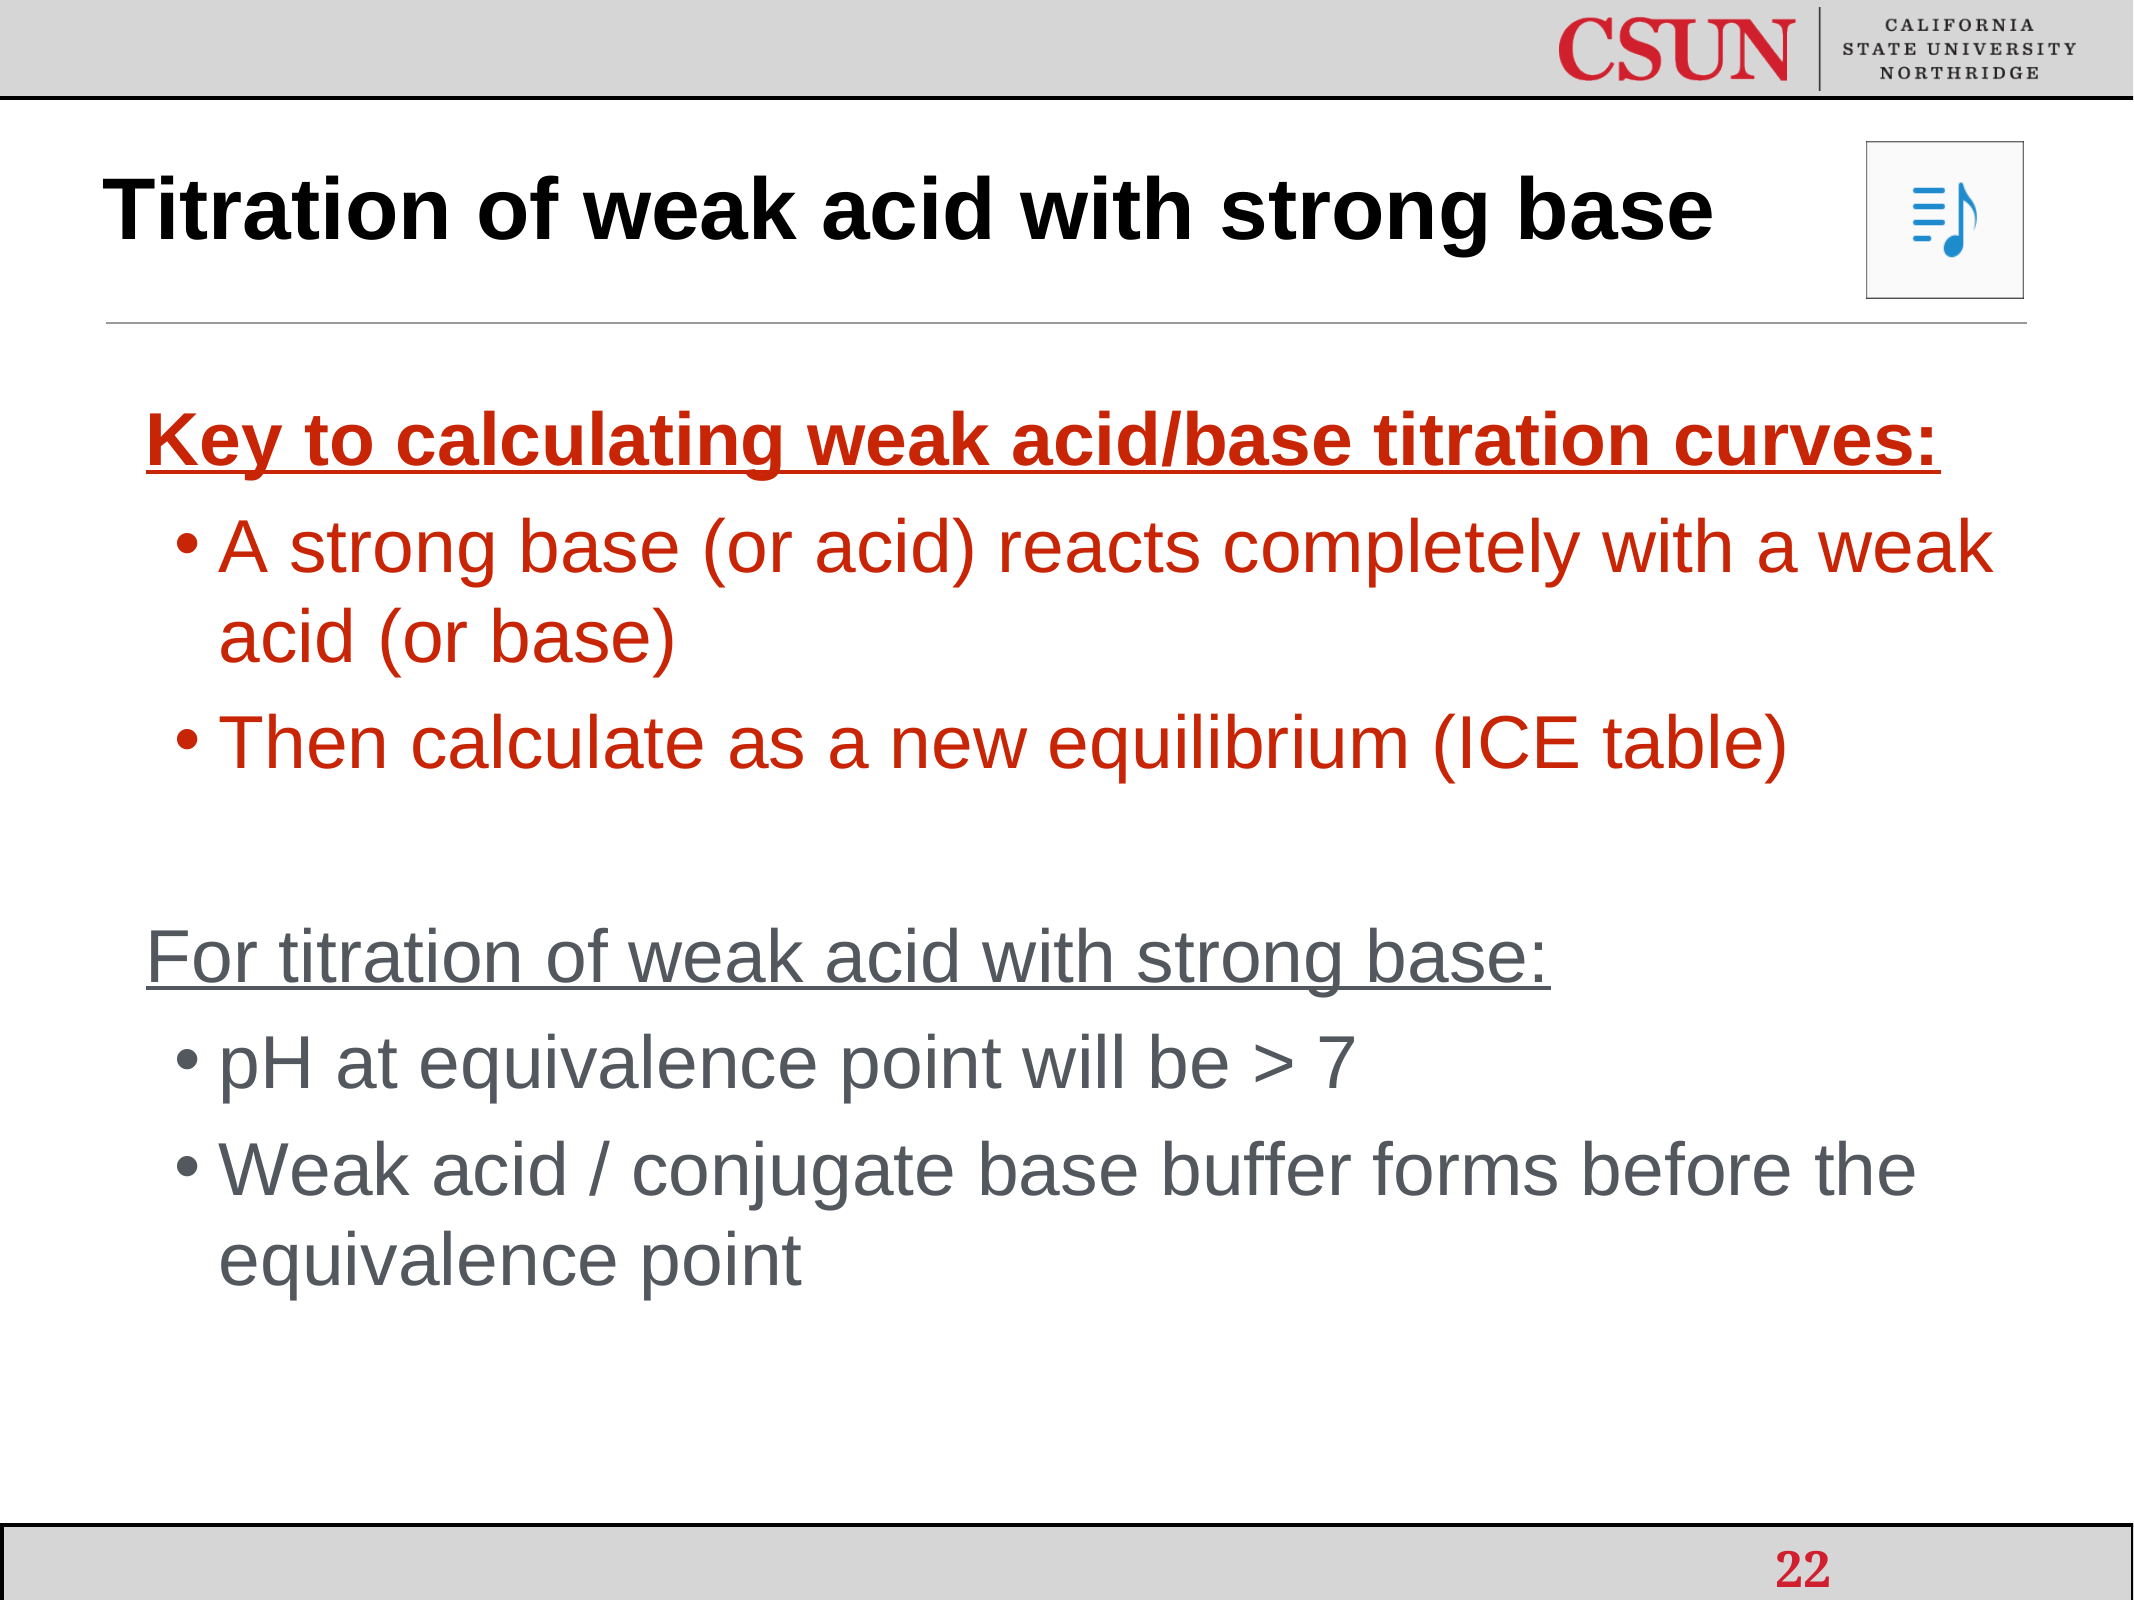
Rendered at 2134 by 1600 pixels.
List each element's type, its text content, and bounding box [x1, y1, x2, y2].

text_box [1865, 140, 2026, 301]
picture [1559, 7, 2076, 91]
list Key to calculating weak acid/base titration curves: A strong base (or acid) reacts completely with a weak acid (or base) Then calculate as a new equilibrium (ICE table) For titration of weak acid with strong base: pH at equivalence point will be > 7 Weak acid / conjugate base buffer forms before the equivalence point [93, 382, 2040, 1460]
title Titration of weak acid with strong base [93, 249, 2040, 370]
